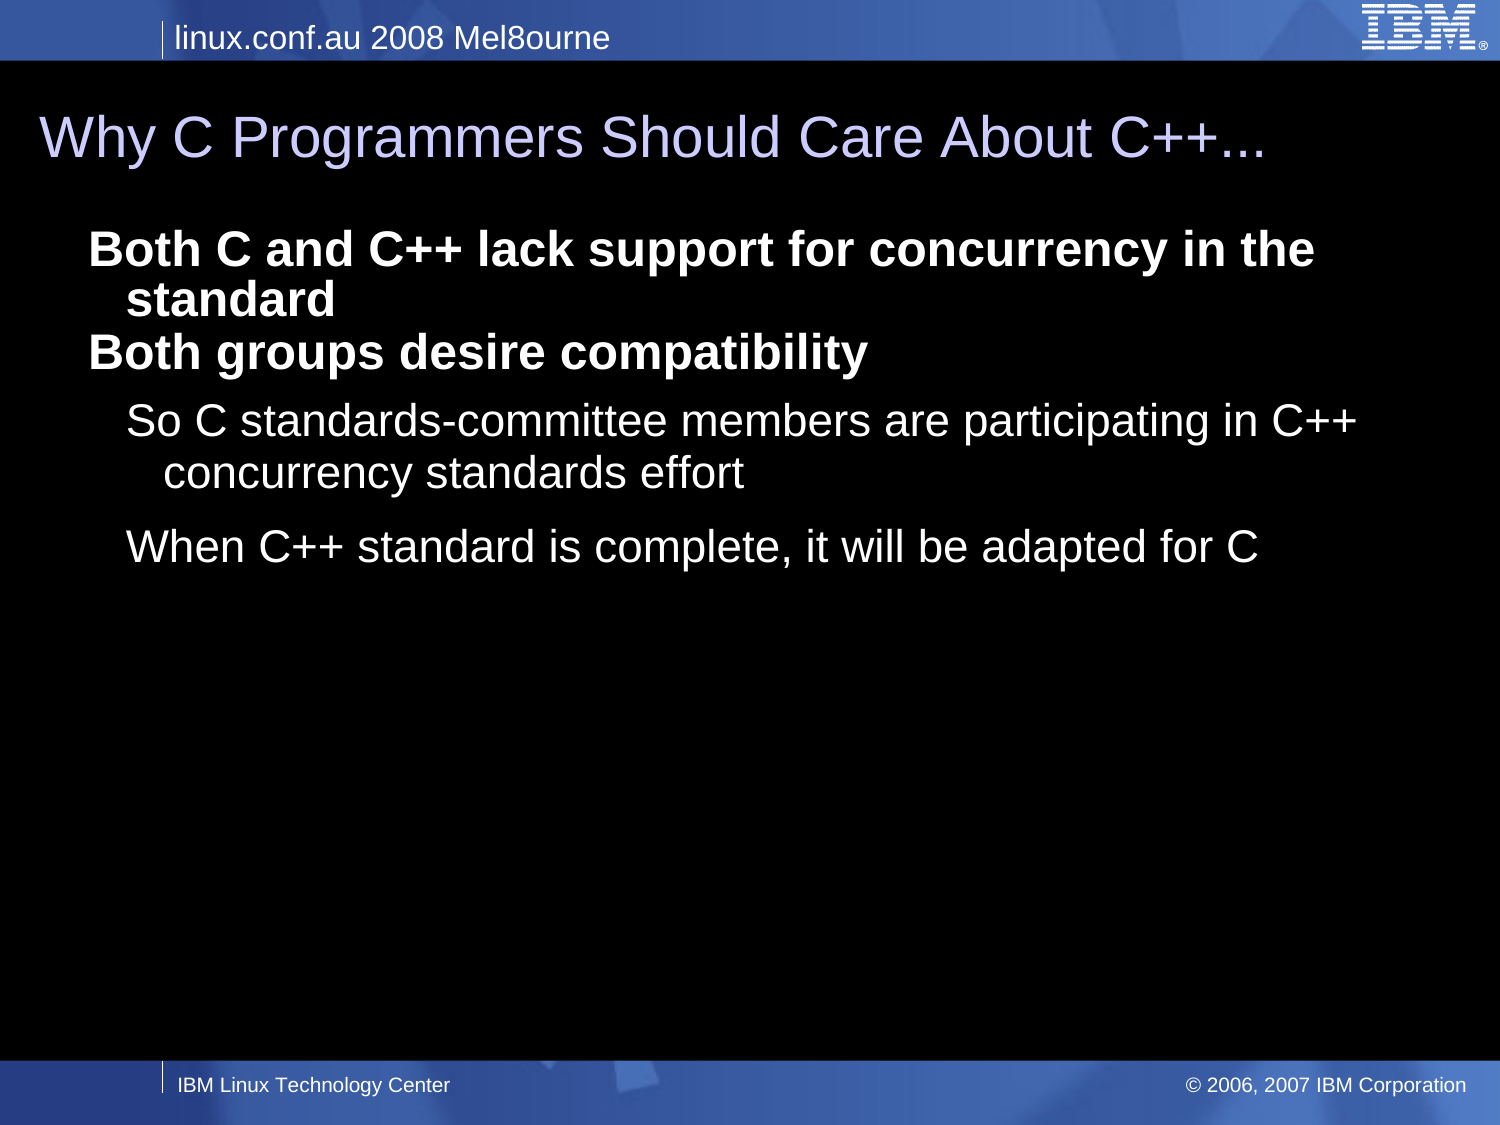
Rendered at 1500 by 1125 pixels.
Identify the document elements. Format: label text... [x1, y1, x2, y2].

list Both C and C++ lack support for concurrency in the standard Both groups desire compatibility So C standards-committee members are participating in C++ concurrency standards effort When C++ standard is complete, it will be adapted for C [73, 218, 1438, 1061]
picture [0, 0, 1500, 60]
picture [0, 1061, 1500, 1125]
title Why C Programmers Should Care About C++... [25, 94, 1378, 177]
